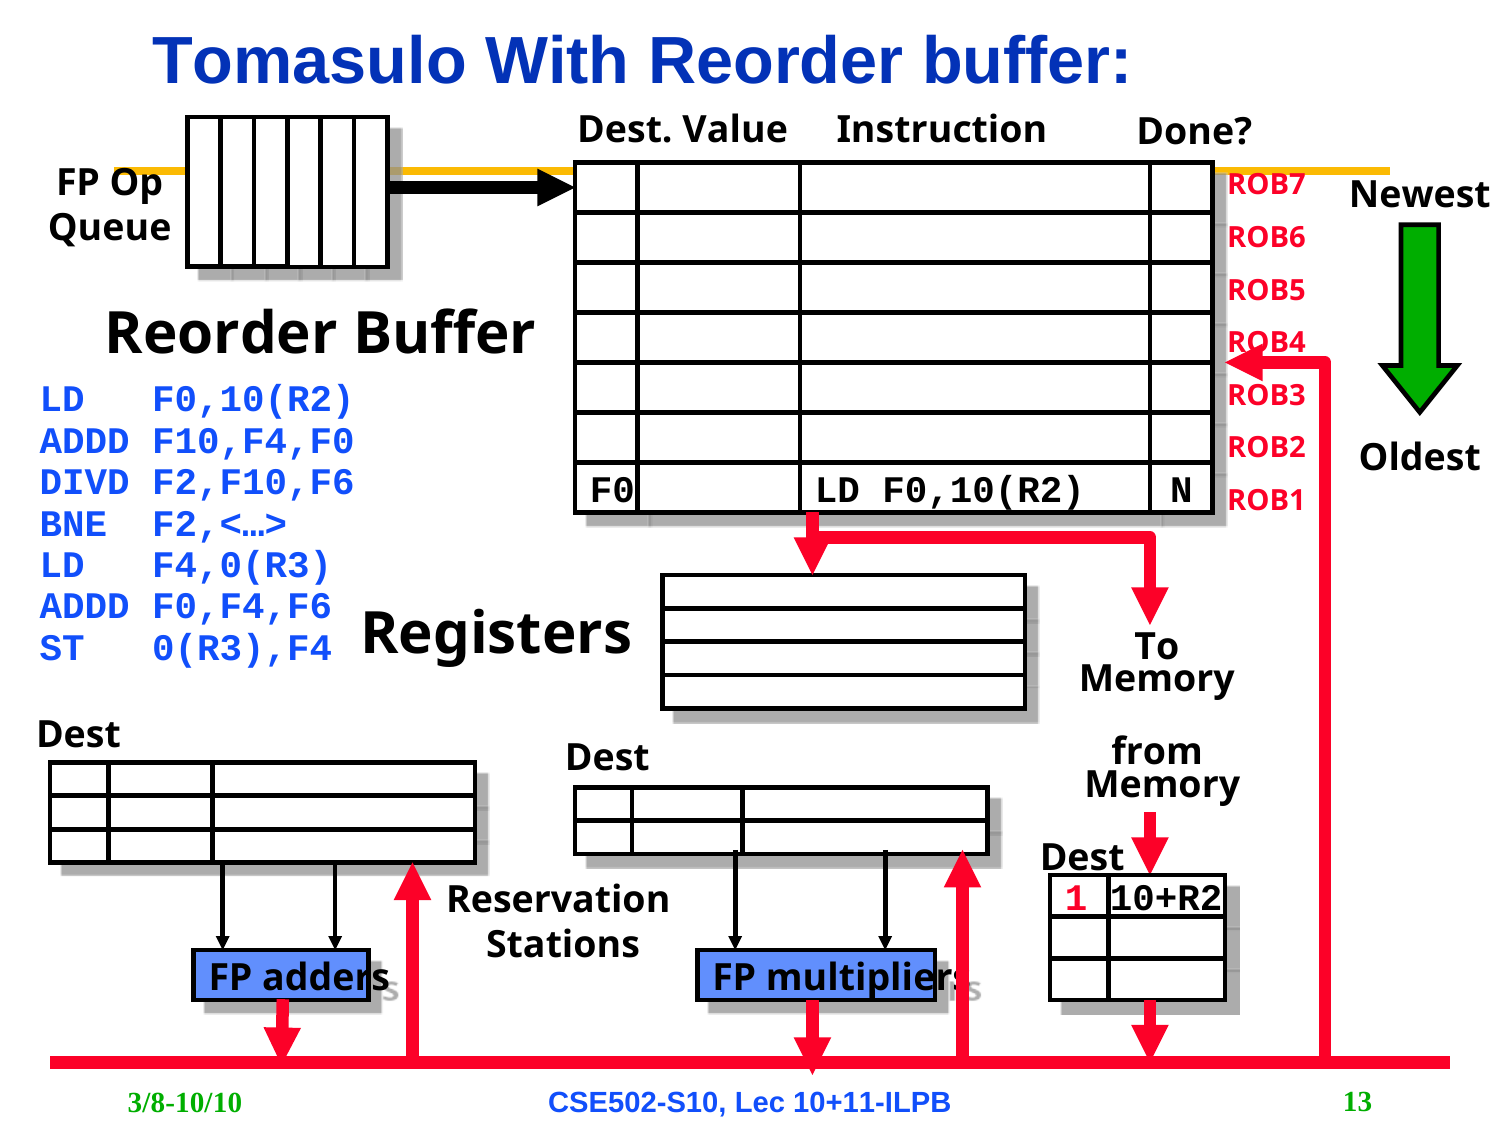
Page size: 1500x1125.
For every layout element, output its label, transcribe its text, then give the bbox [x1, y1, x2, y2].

text_box [662, 575, 1025, 709]
text_box Reorder Buffer [89, 287, 552, 373]
title Tomasulo With Reorder buffer: [137, 0, 1379, 126]
text_box Registers [345, 587, 648, 673]
text_box [111, 765, 210, 860]
text_box from Memory [1069, 719, 1255, 812]
text_box [1050, 916, 1106, 1000]
text_box LD F0,10(R2) ADDD F10,F4,F0 DIVD F2,F10,F6 BNE F2,<…> LD F4,0(R3) ADDD F0,F4,F6 ST 0(R3),F4 [24, 385, 376, 672]
text_box [187, 116, 388, 267]
text_box [1382, 224, 1458, 413]
text_box 3/8-10/10 [112, 1088, 426, 1113]
text_box FP adders [193, 950, 369, 1000]
text_box 1 10+R2 [1050, 886, 1106, 916]
text_box To Memory [1064, 613, 1250, 706]
text_box Newest [1334, 162, 1500, 223]
text_box [634, 790, 740, 852]
text_box [745, 787, 988, 855]
text_box Oldest [1343, 424, 1496, 486]
text_box N [1149, 462, 1213, 513]
text_box Dest [1024, 824, 1140, 886]
text_box CSE502-S10, Lec 10+11-ILPB [512, 1088, 988, 1113]
text_box [1111, 916, 1225, 1000]
text_box F0 [575, 462, 637, 513]
text_box Dest. Value Instruction [562, 97, 1064, 158]
text_box FP multipliers [697, 950, 936, 1000]
text_box [574, 787, 630, 855]
text_box Dest [21, 702, 136, 763]
text_box Reservation Stations [431, 866, 696, 973]
text_box <number> [1074, 1087, 1388, 1113]
text_box [575, 162, 1213, 513]
text_box Dest [549, 724, 665, 786]
text_box FP Op Queue [33, 149, 187, 256]
text_box LD F0,10(R2) [800, 462, 1149, 513]
text_box 1 10+R2 [1111, 874, 1225, 916]
text_box [50, 763, 106, 863]
text_box ROB7 ROB6 ROB5 ROB4 ROB3 ROB2 ROB1 [1212, 162, 1322, 524]
text_box [215, 762, 475, 863]
text_box Done? [1121, 99, 1268, 161]
